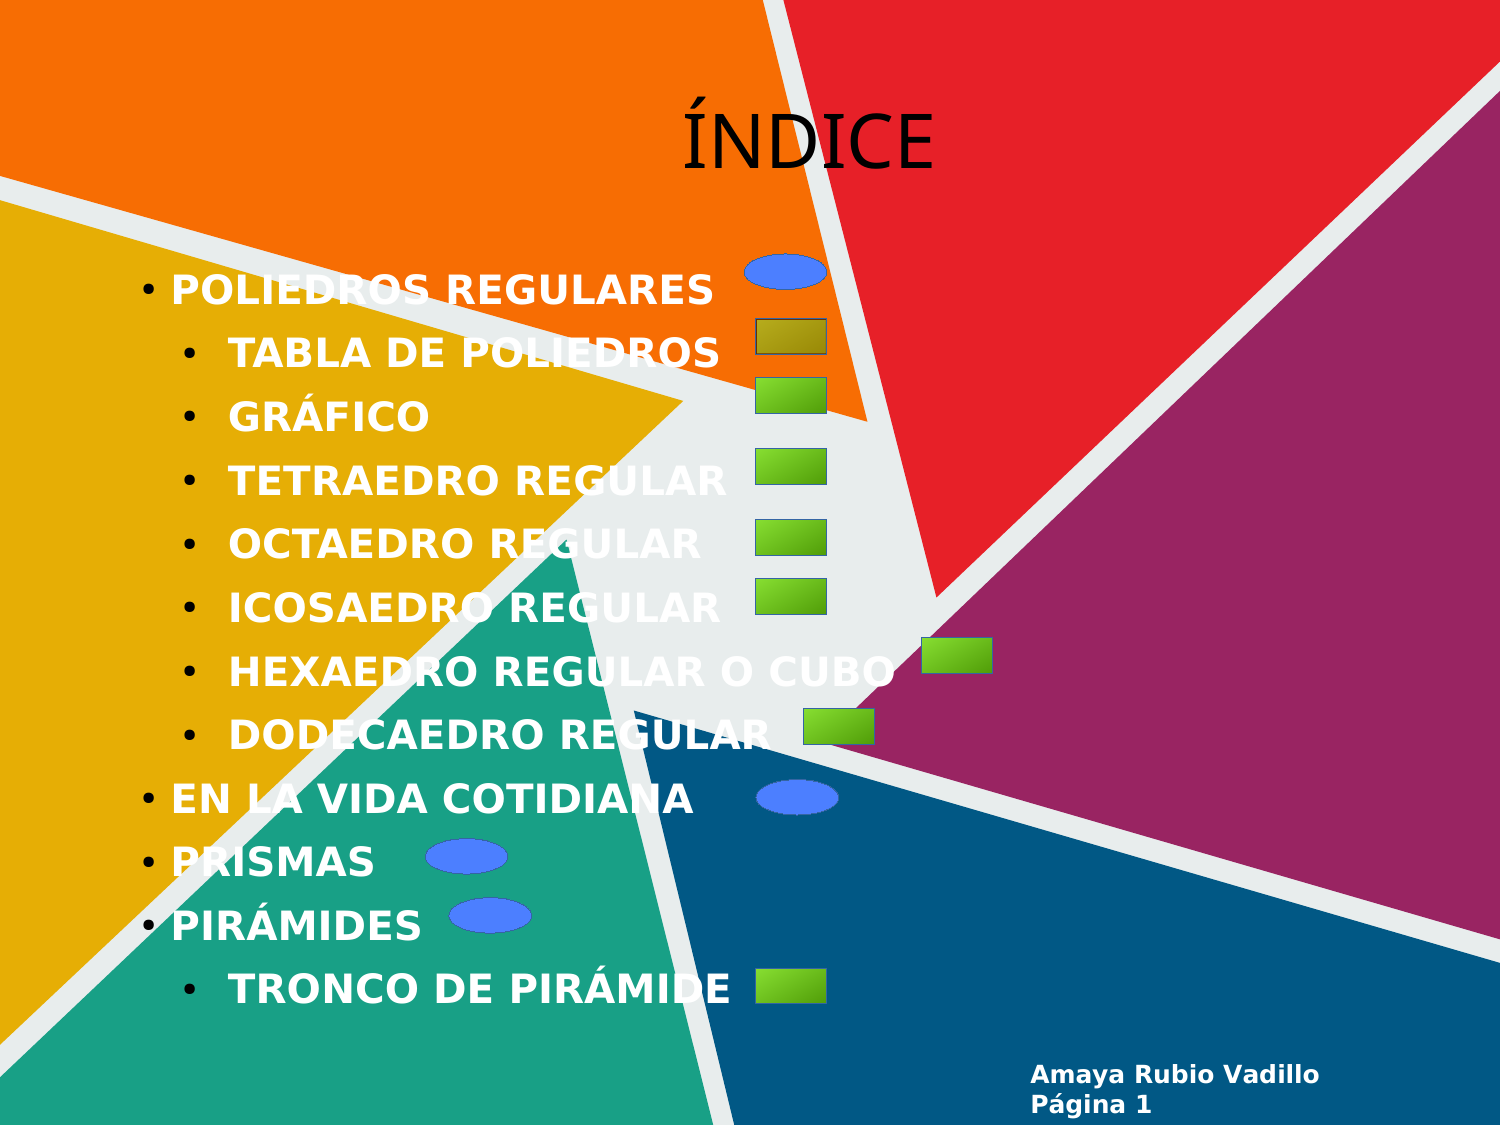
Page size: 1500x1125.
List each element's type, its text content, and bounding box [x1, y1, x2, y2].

text_box Amaya Rubio Vadillo Página 1 [1015, 1051, 1477, 1125]
text_box [921, 637, 993, 674]
text_box [755, 779, 839, 816]
text_box [755, 578, 827, 615]
text_box [425, 838, 508, 875]
text_box [755, 318, 827, 355]
text_box [755, 519, 827, 556]
title ÍNDICE [509, 44, 1111, 233]
text_box [803, 708, 875, 745]
text_box [448, 897, 532, 934]
text_box [744, 253, 827, 290]
text_box [755, 968, 827, 1004]
text_box [755, 448, 827, 485]
text_box [755, 377, 827, 414]
list POLIEDROS REGULARES TABLA DE POLIEDROS GRÁFICO TETRAEDRO REGULAR OCTAEDRO REGULAR ICOSAEDRO REGULAR HEXAEDRO REGULAR O CUBO DODECAEDRO REGULAR EN LA VIDA COTIDIANA PRISMAS PIRÁMIDES TRONCO DE PIRÁMIDE [141, 259, 1382, 1016]
